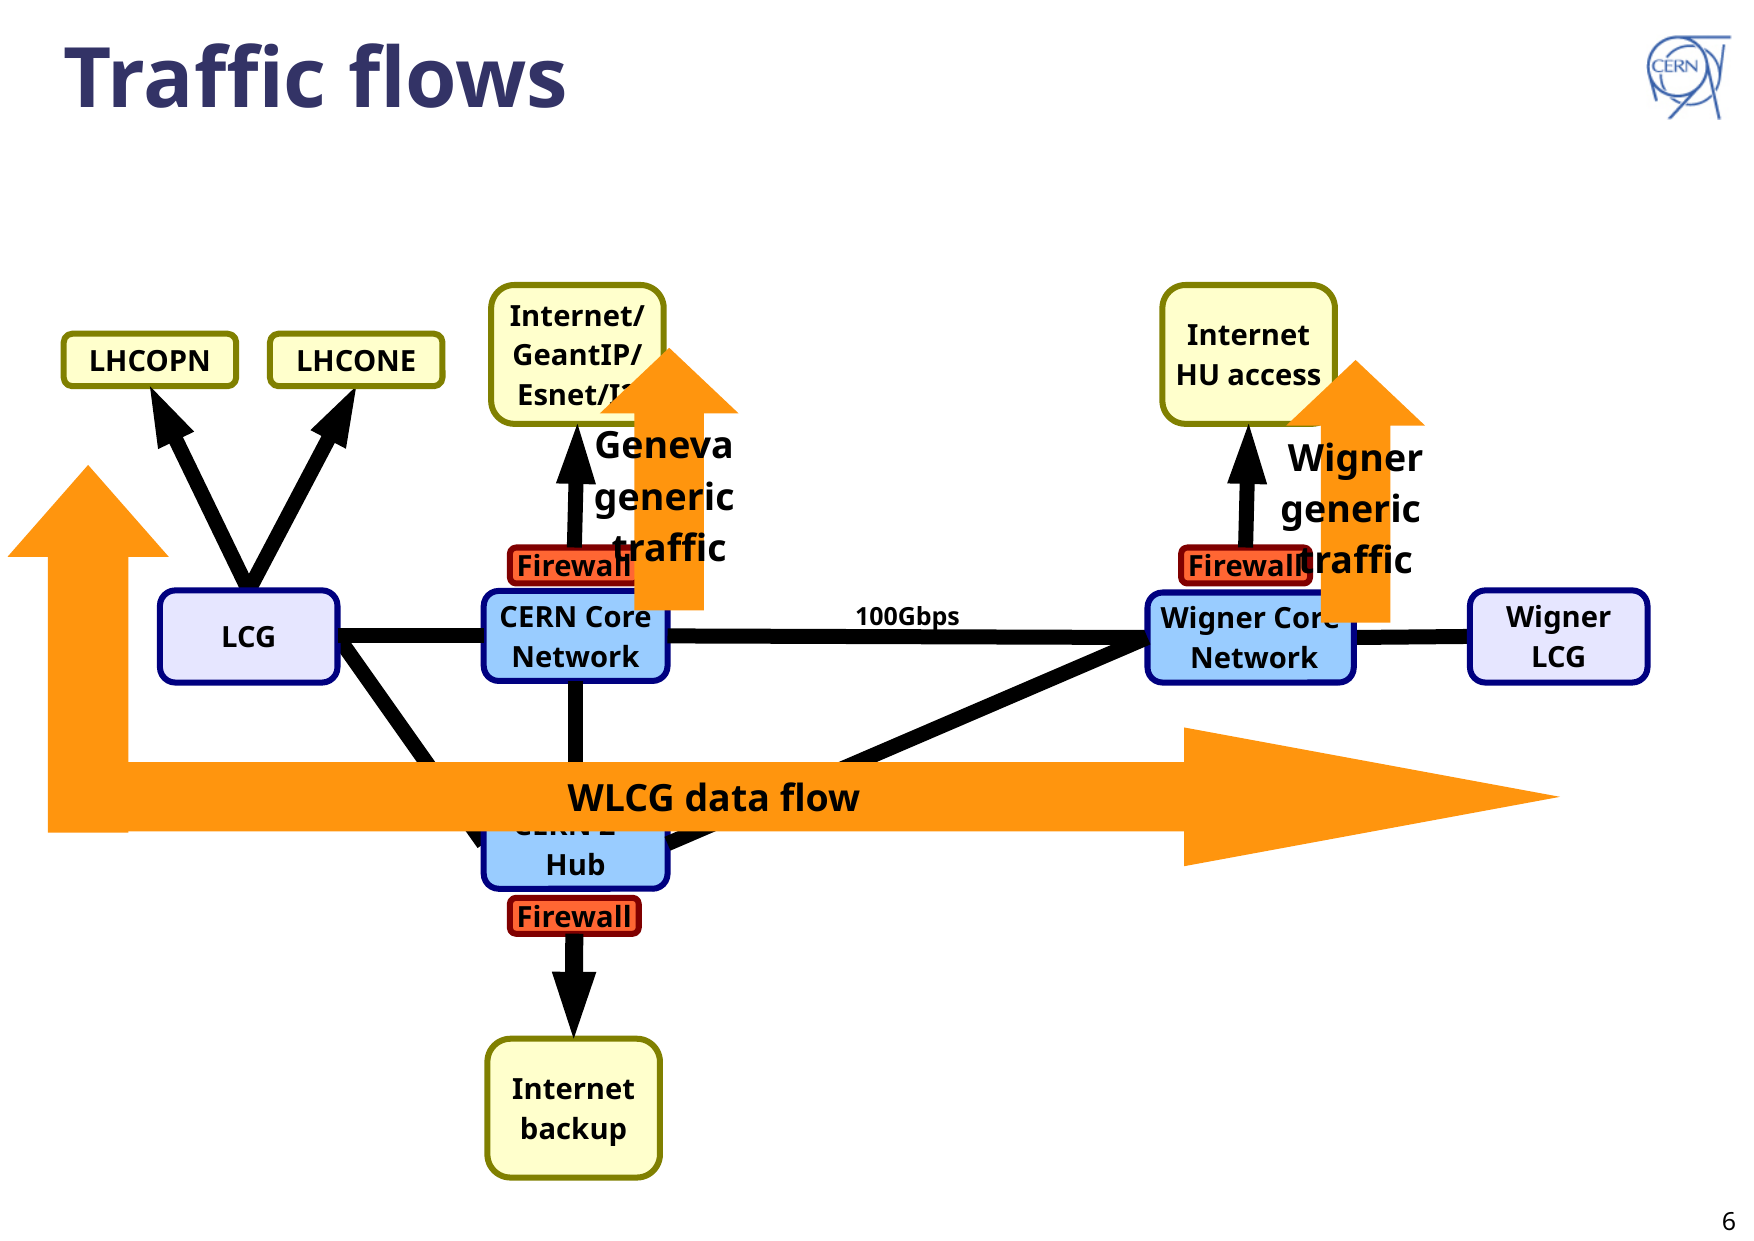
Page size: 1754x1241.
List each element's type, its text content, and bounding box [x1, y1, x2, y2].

text_box Firewall [509, 547, 634, 584]
text_box [7, 464, 169, 833]
text_box Wigner Core Network [1147, 592, 1354, 683]
text_box Firewall [509, 897, 639, 934]
text_box Wigner LCG [1469, 590, 1648, 683]
text_box LCG [159, 590, 338, 683]
text_box Wigner generic traffic [1286, 359, 1426, 623]
text_box CERN 2nd Hub [483, 832, 668, 889]
text_box Internet backup [487, 1038, 660, 1178]
text_box WLCG data flow [56, 727, 1561, 867]
text_box LHCOPN [63, 333, 237, 387]
text_box Geneva generic traffic [599, 347, 739, 611]
text_box Internet HU access [1162, 285, 1335, 424]
picture [1646, 34, 1732, 120]
text_box CERN Core Network [483, 590, 668, 681]
text_box LHCONE [269, 333, 443, 387]
title Traffic flows [63, 0, 1621, 166]
text_box Firewall [1181, 547, 1311, 584]
text_box Internet/ GeantIP/ Esnet/I2 [491, 285, 664, 424]
